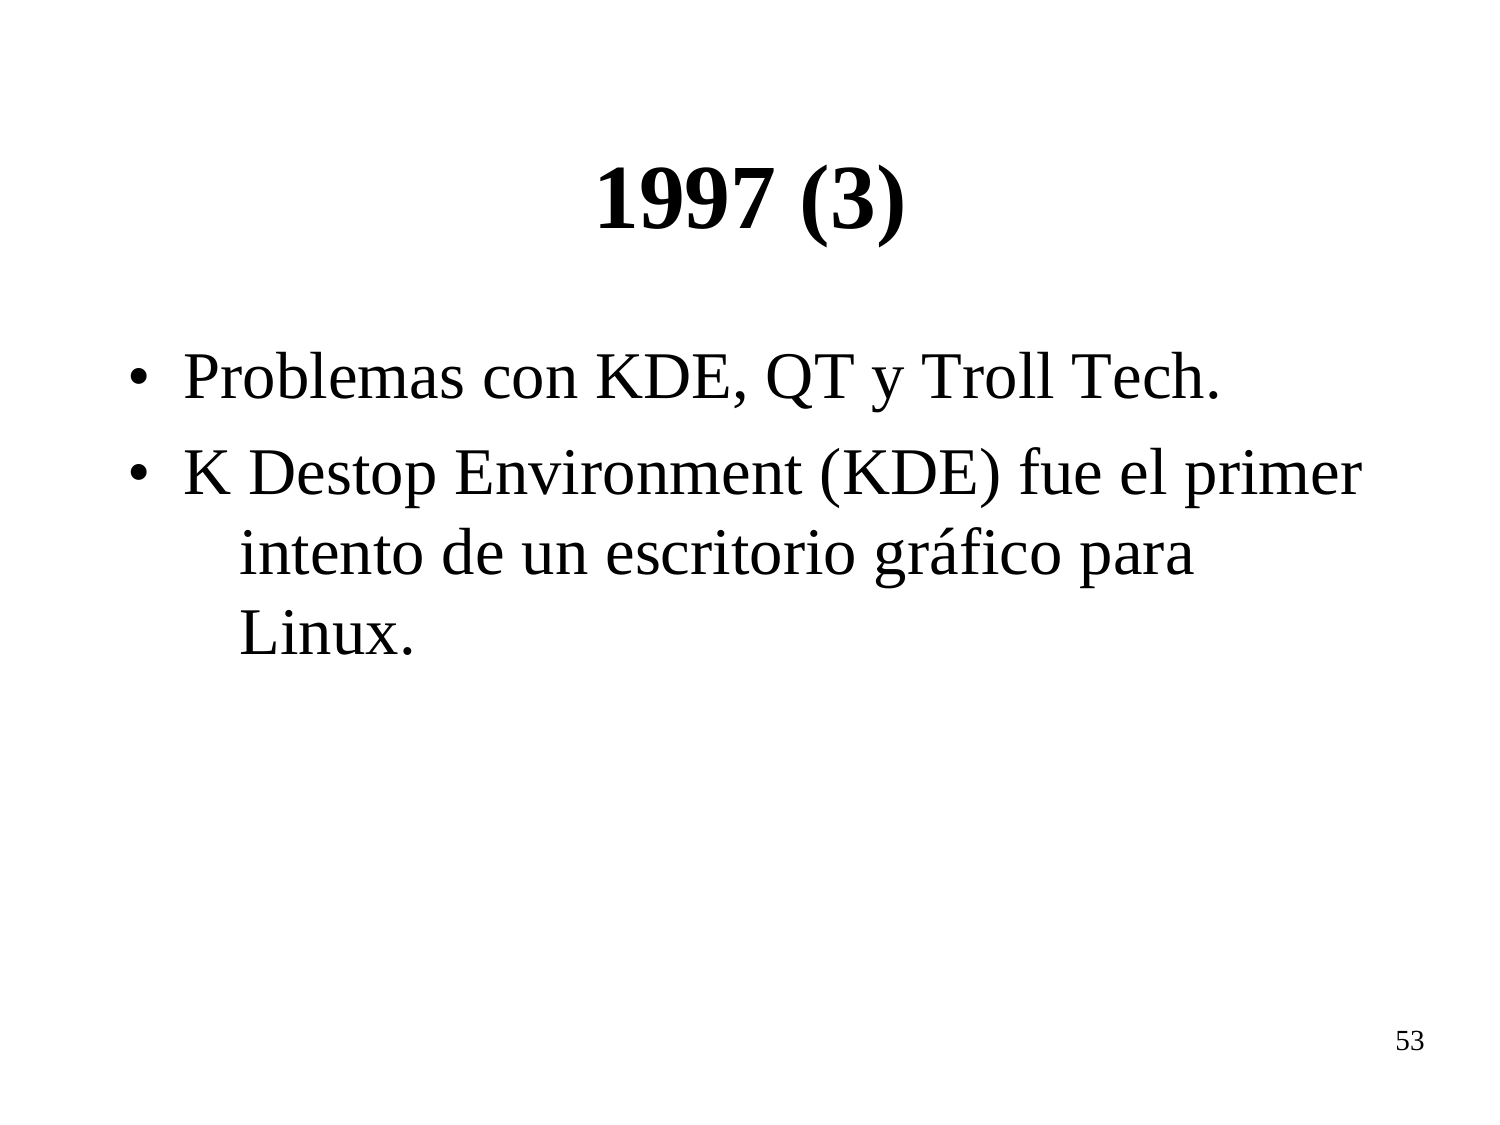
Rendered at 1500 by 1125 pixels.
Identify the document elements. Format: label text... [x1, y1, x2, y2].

list Problemas con KDE, QT y Troll Tech. K Destop Environment (KDE) fue el primer intento de un escritorio gráfico para Linux. [112, 324, 1388, 1000]
title 1997 (3) [112, 99, 1388, 288]
